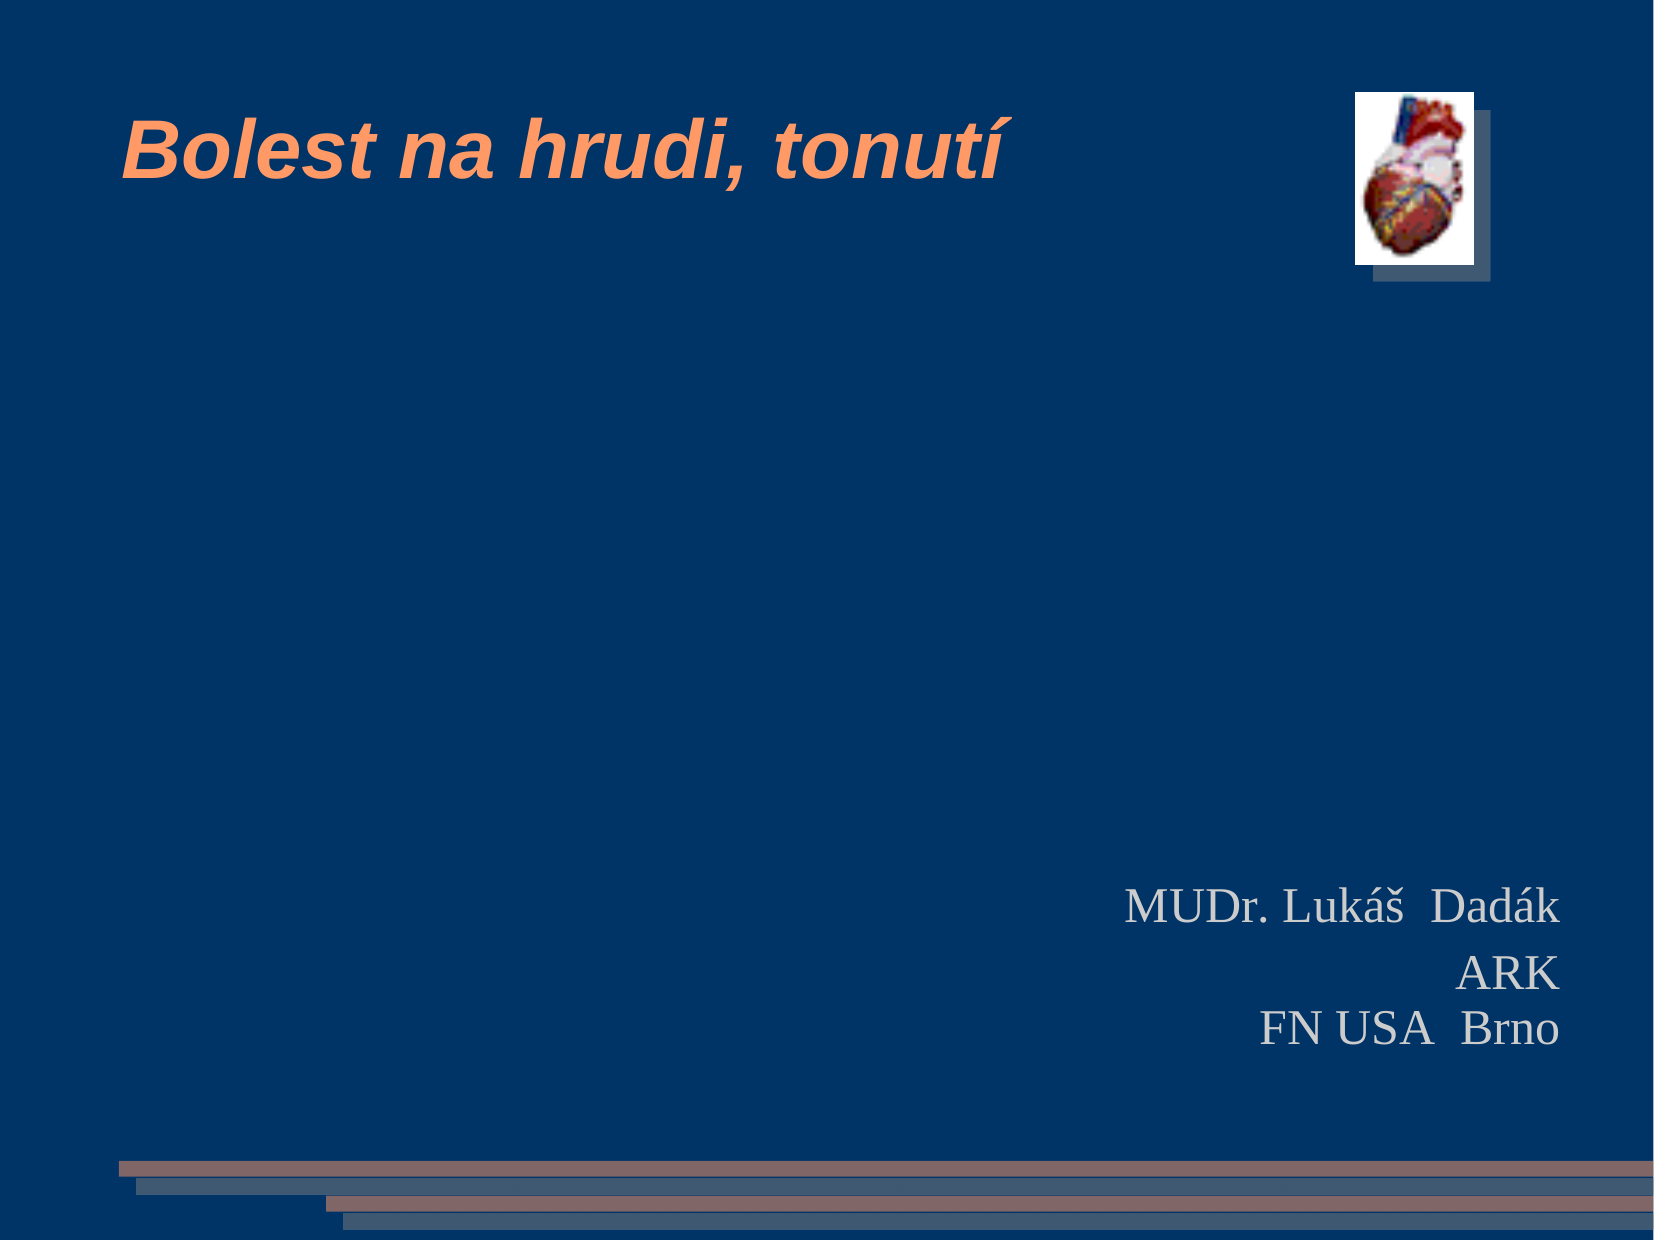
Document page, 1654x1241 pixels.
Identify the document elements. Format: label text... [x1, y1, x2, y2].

picture [1355, 92, 1474, 266]
subtitle MUDr. Lukáš Dadák ARK FN USA Brno [121, 322, 1561, 1158]
title Bolest na hrudi, tonutí [121, 46, 1534, 254]
